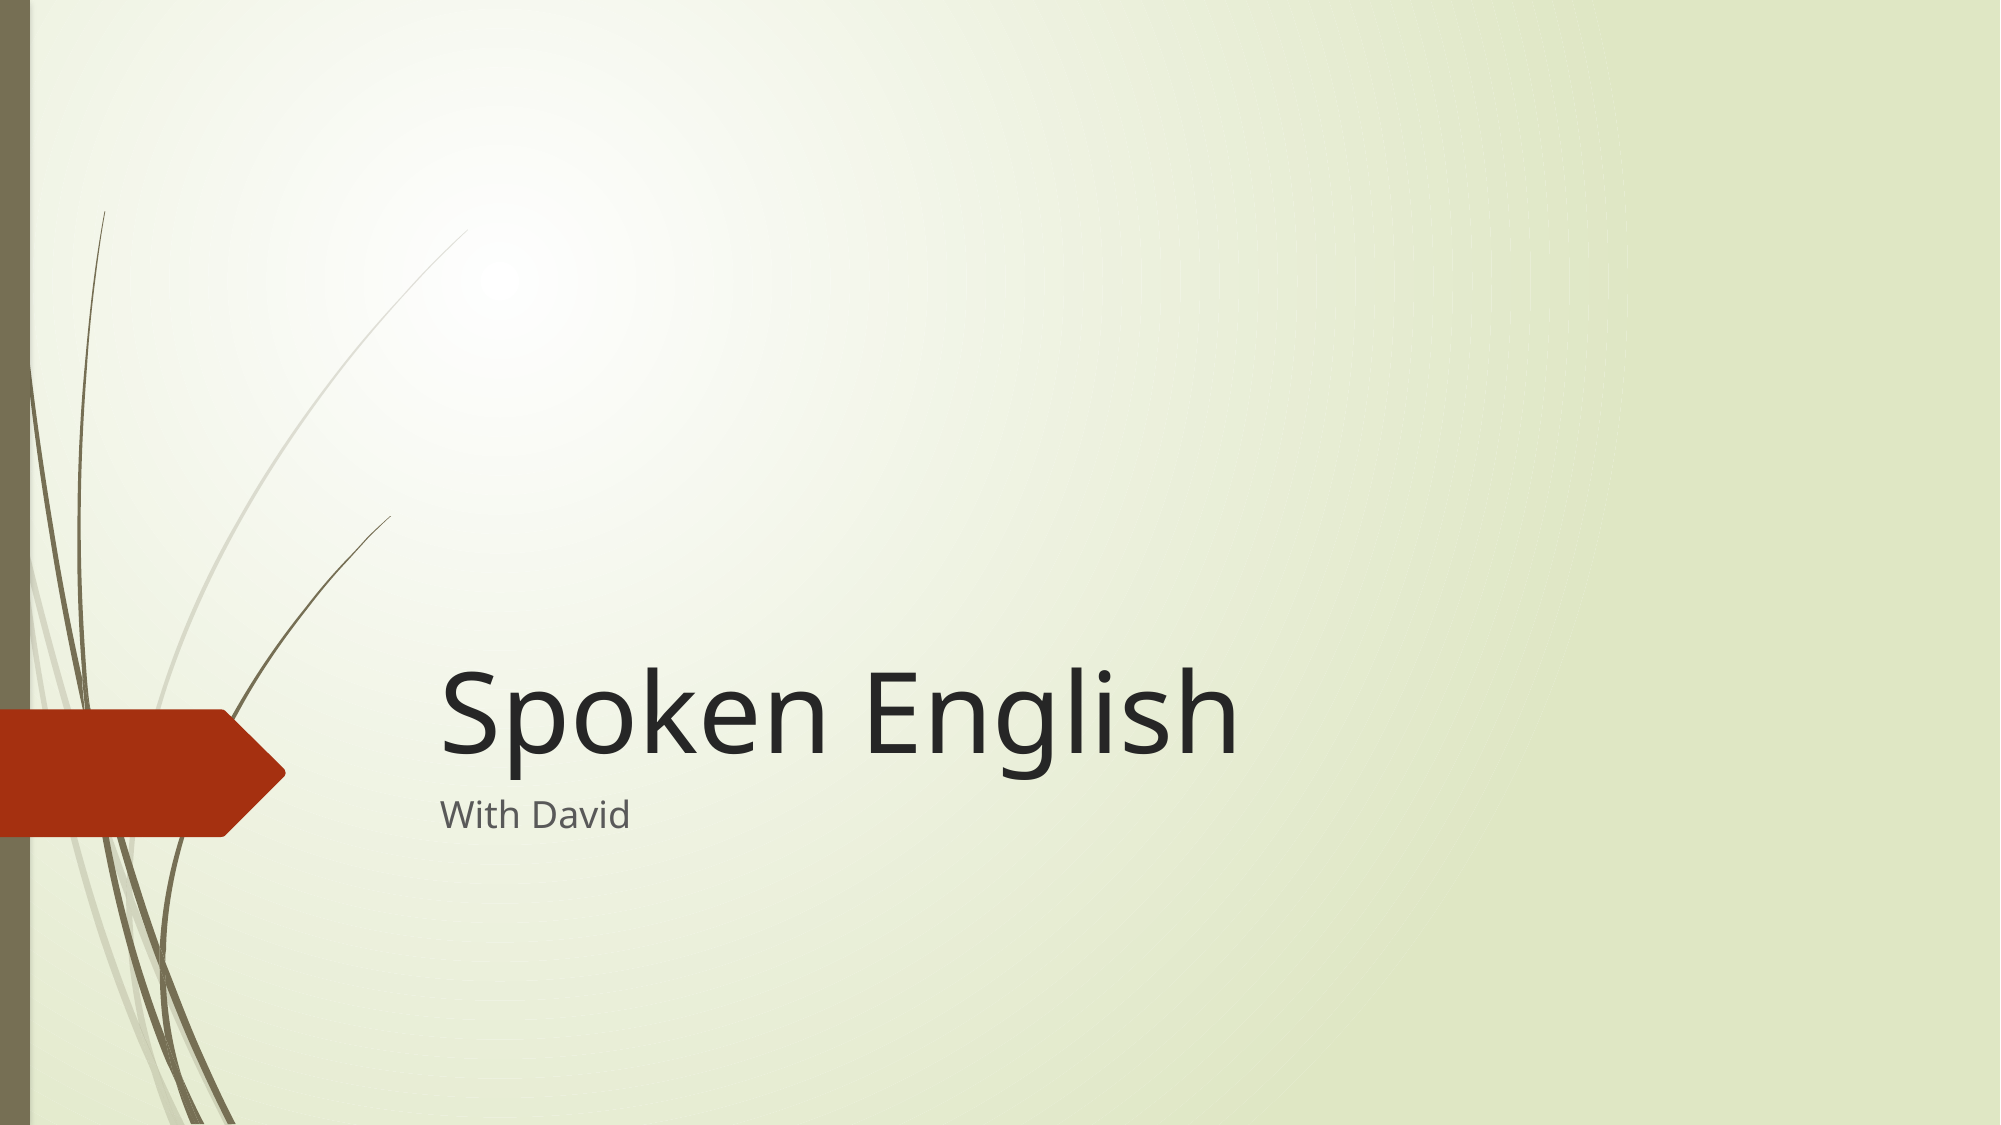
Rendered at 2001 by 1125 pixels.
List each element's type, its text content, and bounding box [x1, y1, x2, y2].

title Spoken English [424, 412, 1888, 783]
subtitle With David [424, 783, 1888, 969]
